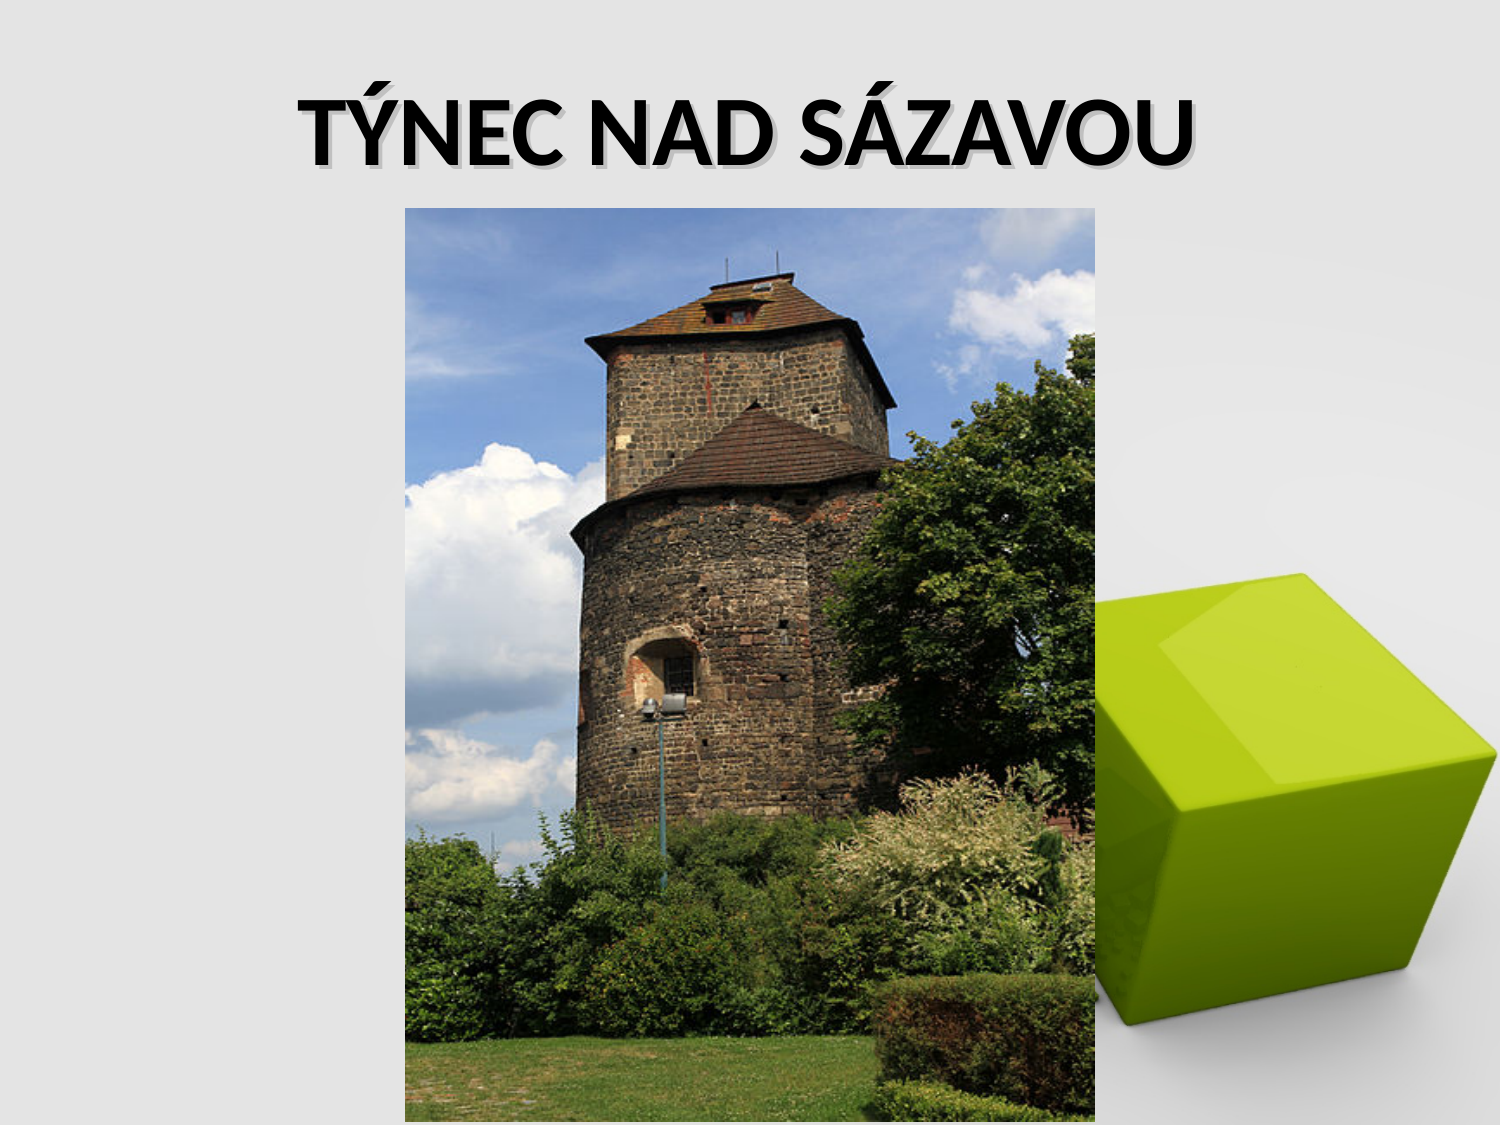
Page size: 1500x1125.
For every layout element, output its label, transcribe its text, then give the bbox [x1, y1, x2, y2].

picture [405, 208, 1095, 1122]
title TÝNEC NAD SÁZAVOU [147, 30, 1348, 221]
